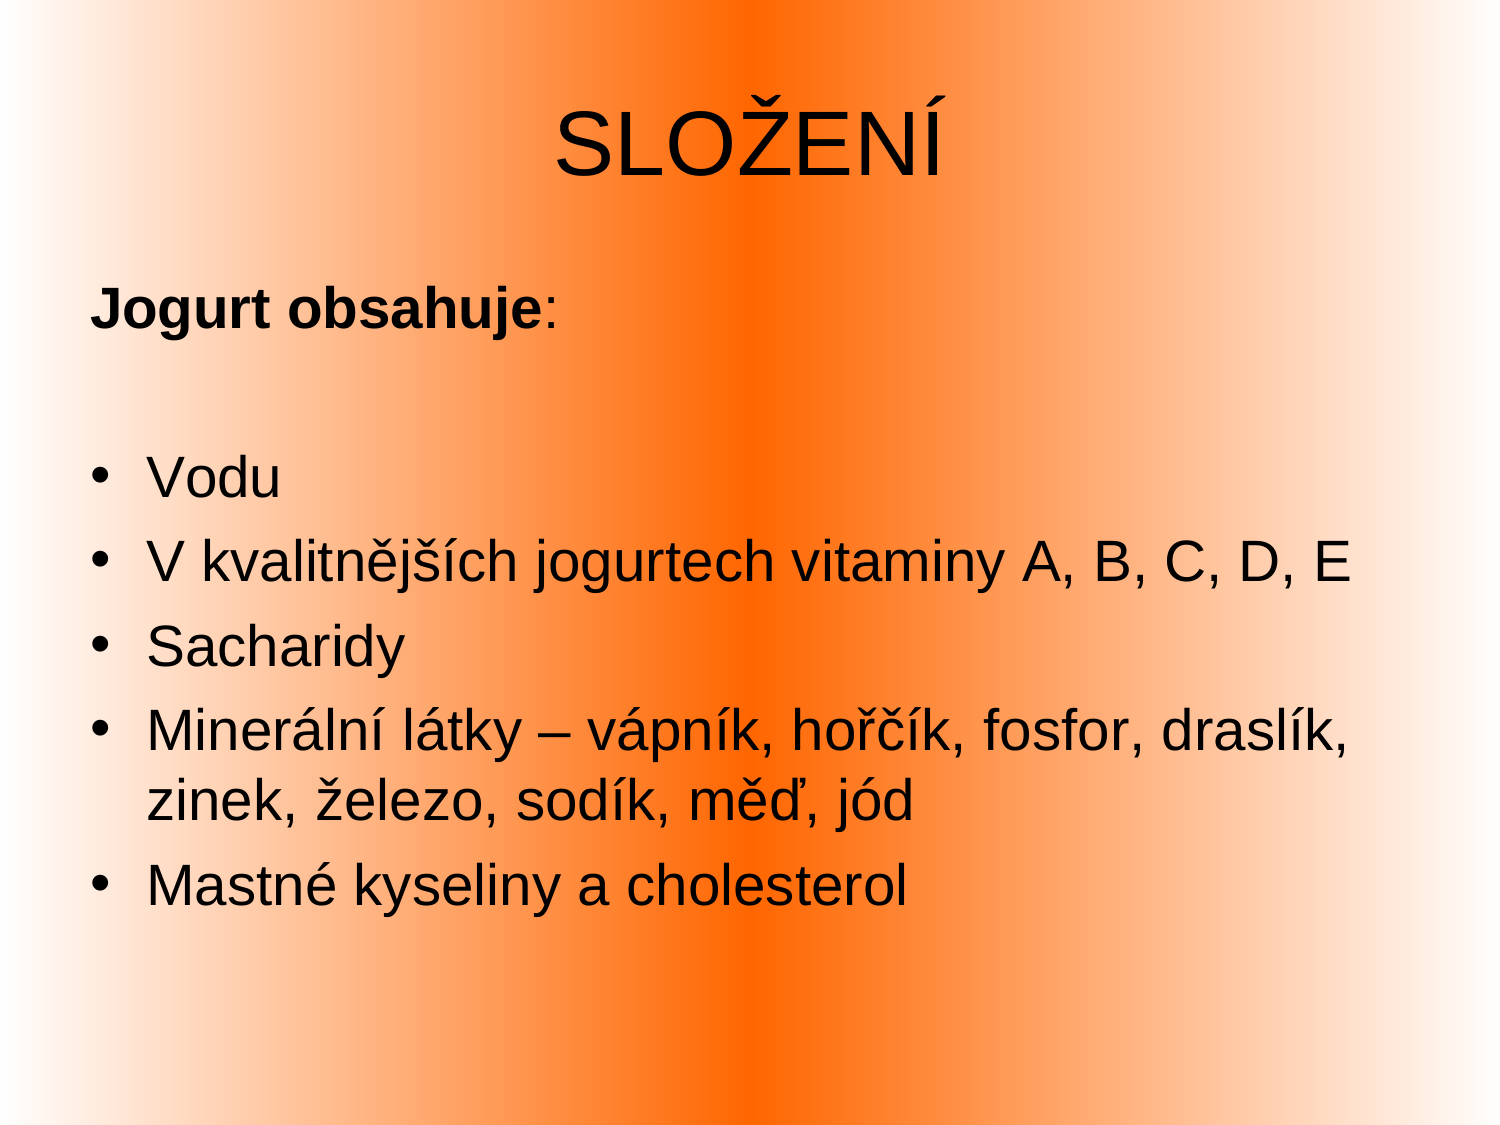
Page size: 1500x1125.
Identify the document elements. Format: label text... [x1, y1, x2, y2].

list Jogurt obsahuje: Vodu V kvalitnějších jogurtech vitaminy A, B, C, D, E Sacharidy Minerální látky – vápník, hořčík, fosfor, draslík, zinek, železo, sodík, měď, jód Mastné kyseliny a cholesterol [75, 262, 1426, 1006]
title SLOŽENÍ [75, 45, 1426, 233]
